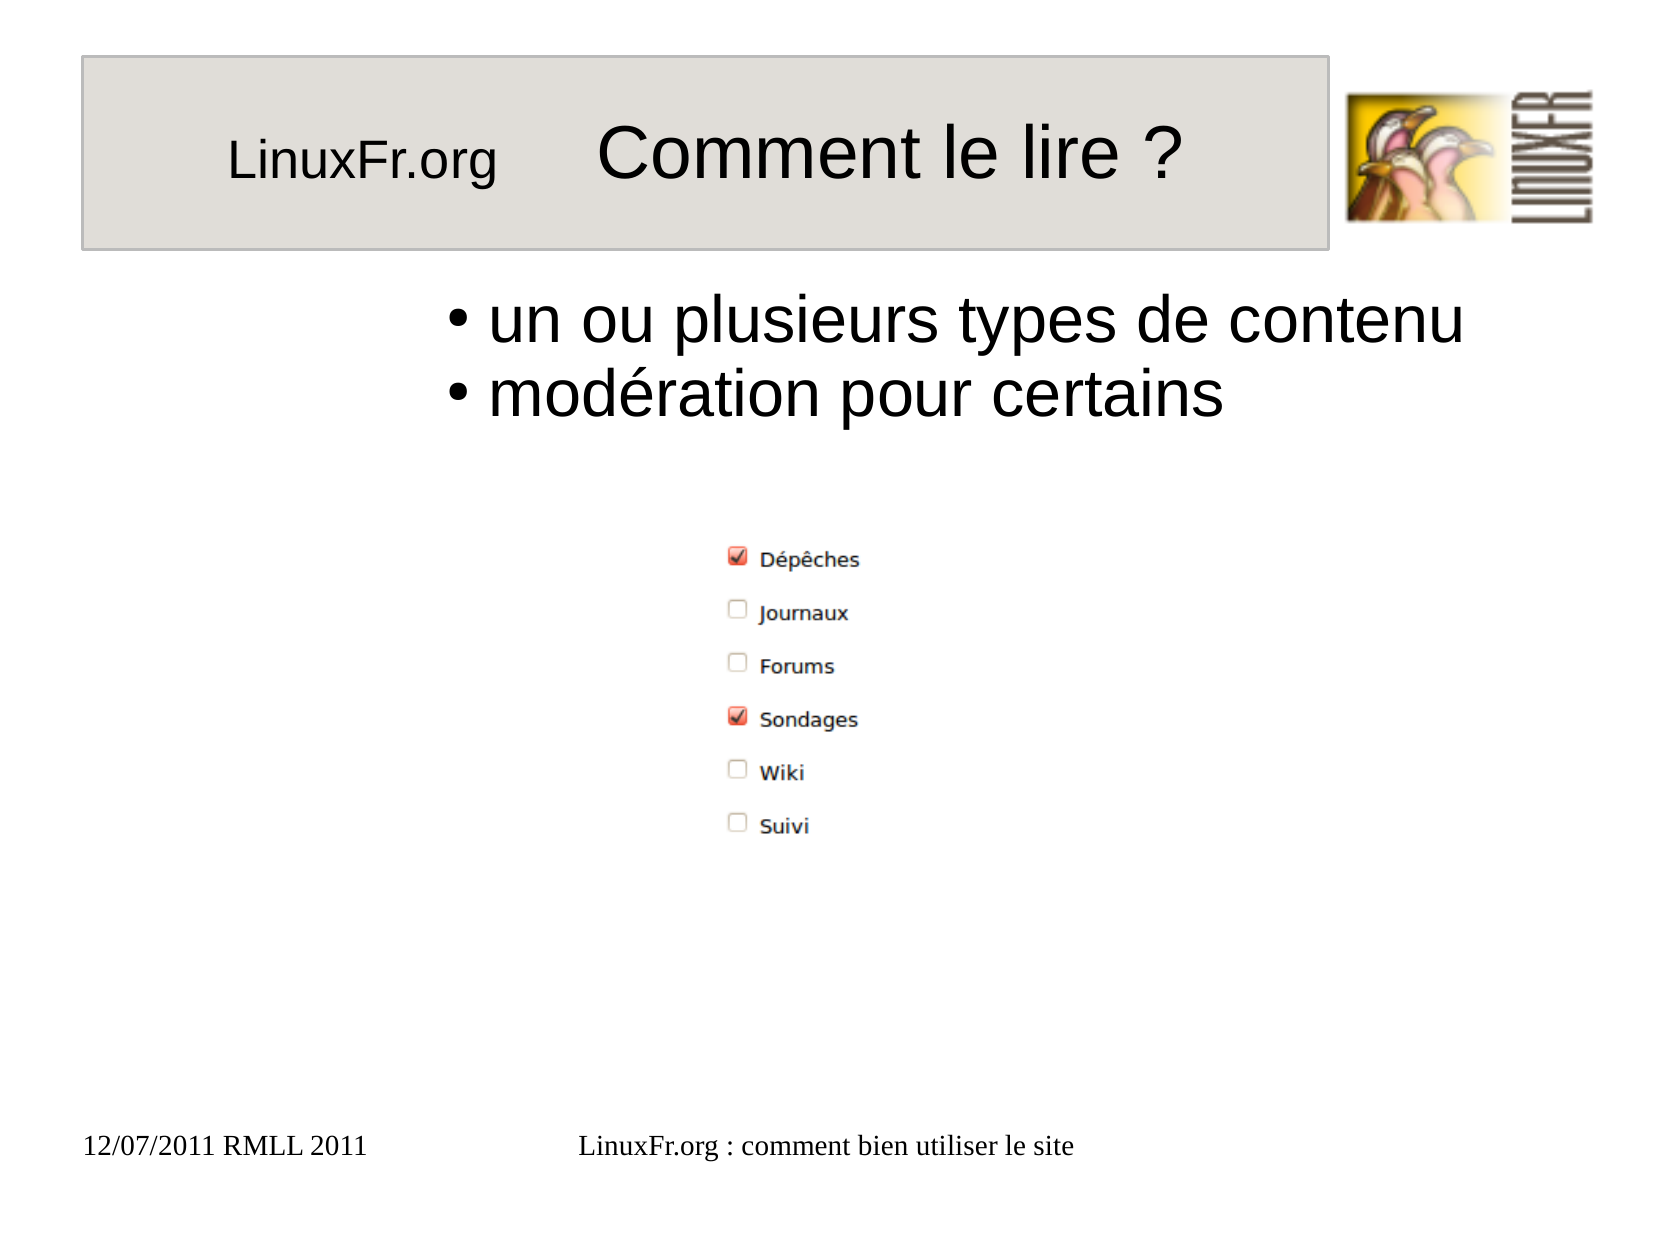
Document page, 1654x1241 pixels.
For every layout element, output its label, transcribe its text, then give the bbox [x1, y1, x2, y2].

picture [708, 531, 925, 851]
subtitle un ou plusieurs types de contenu modération pour certains [446, 281, 1486, 1081]
picture [1341, 88, 1601, 229]
title LinuxFr.org Comment le lire ? [82, 56, 1329, 250]
